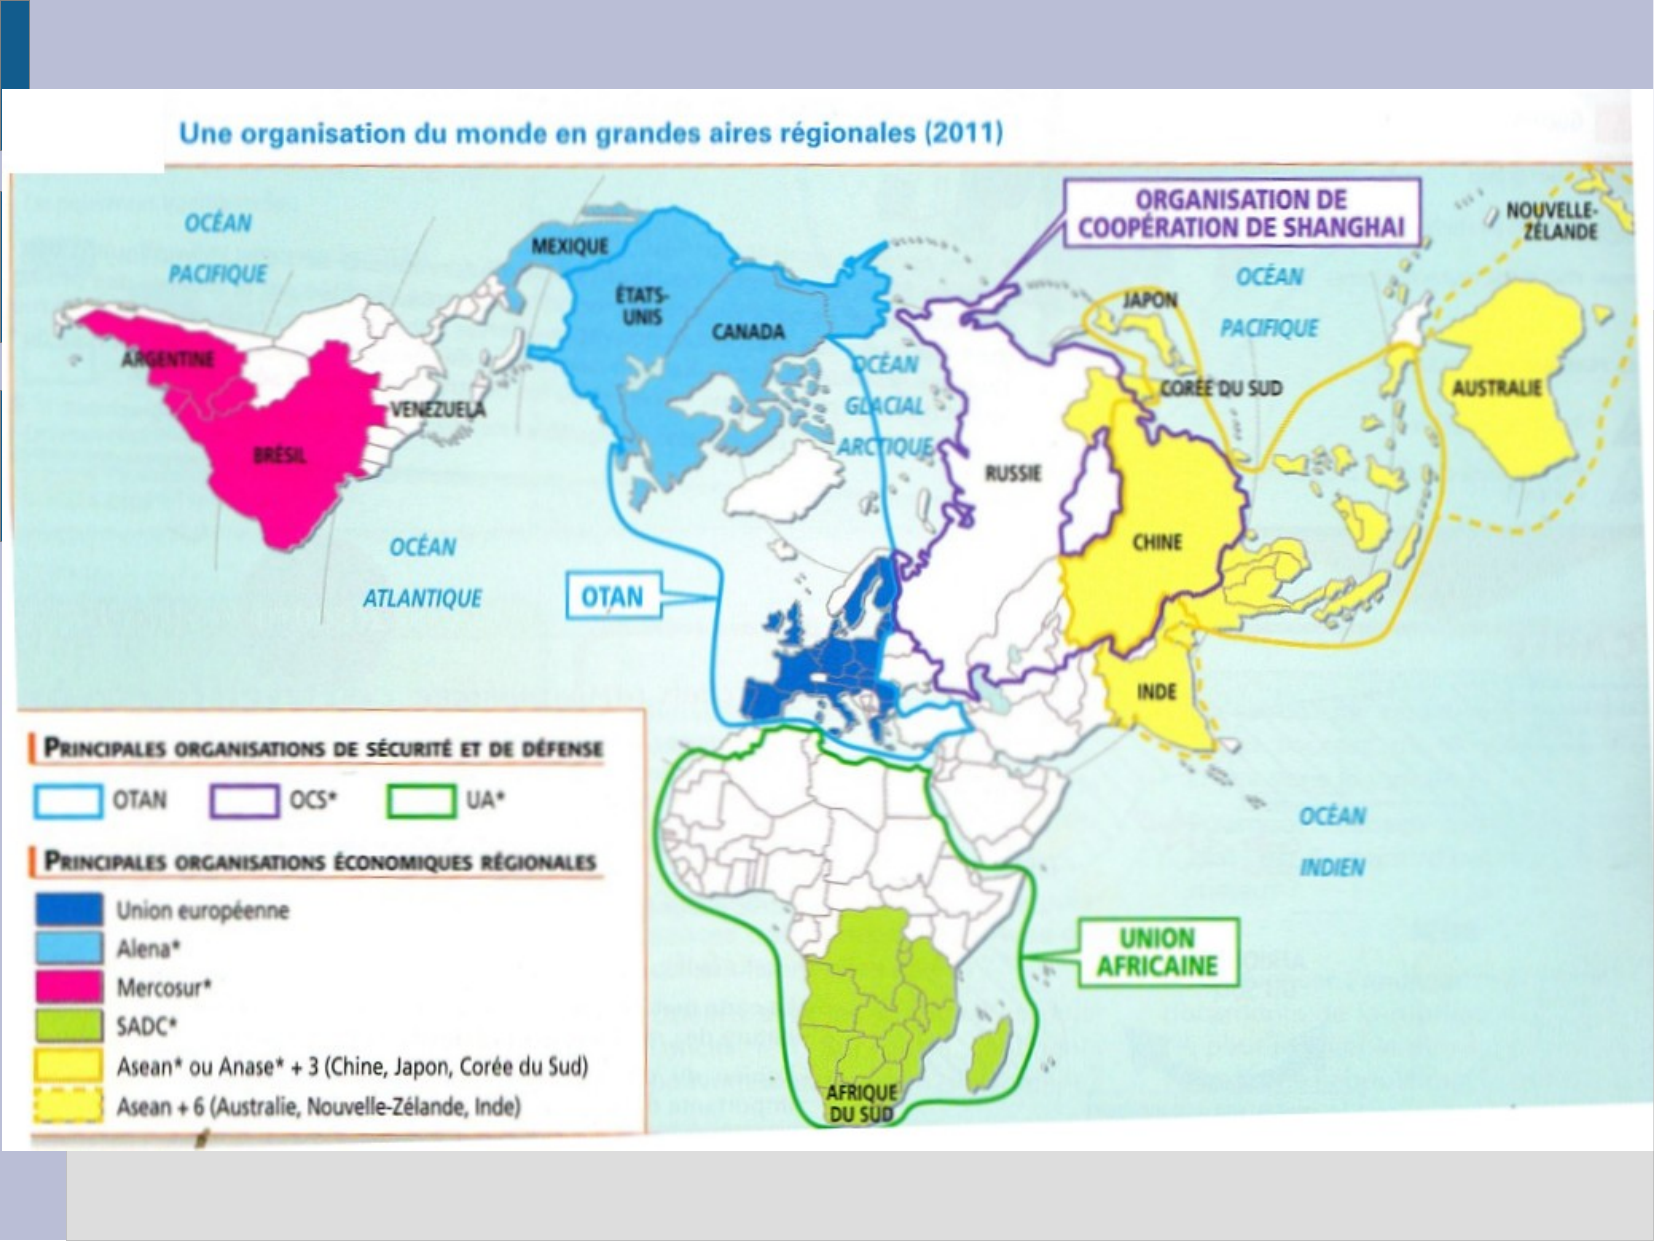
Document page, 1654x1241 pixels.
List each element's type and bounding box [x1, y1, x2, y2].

picture [2, 89, 1654, 1151]
